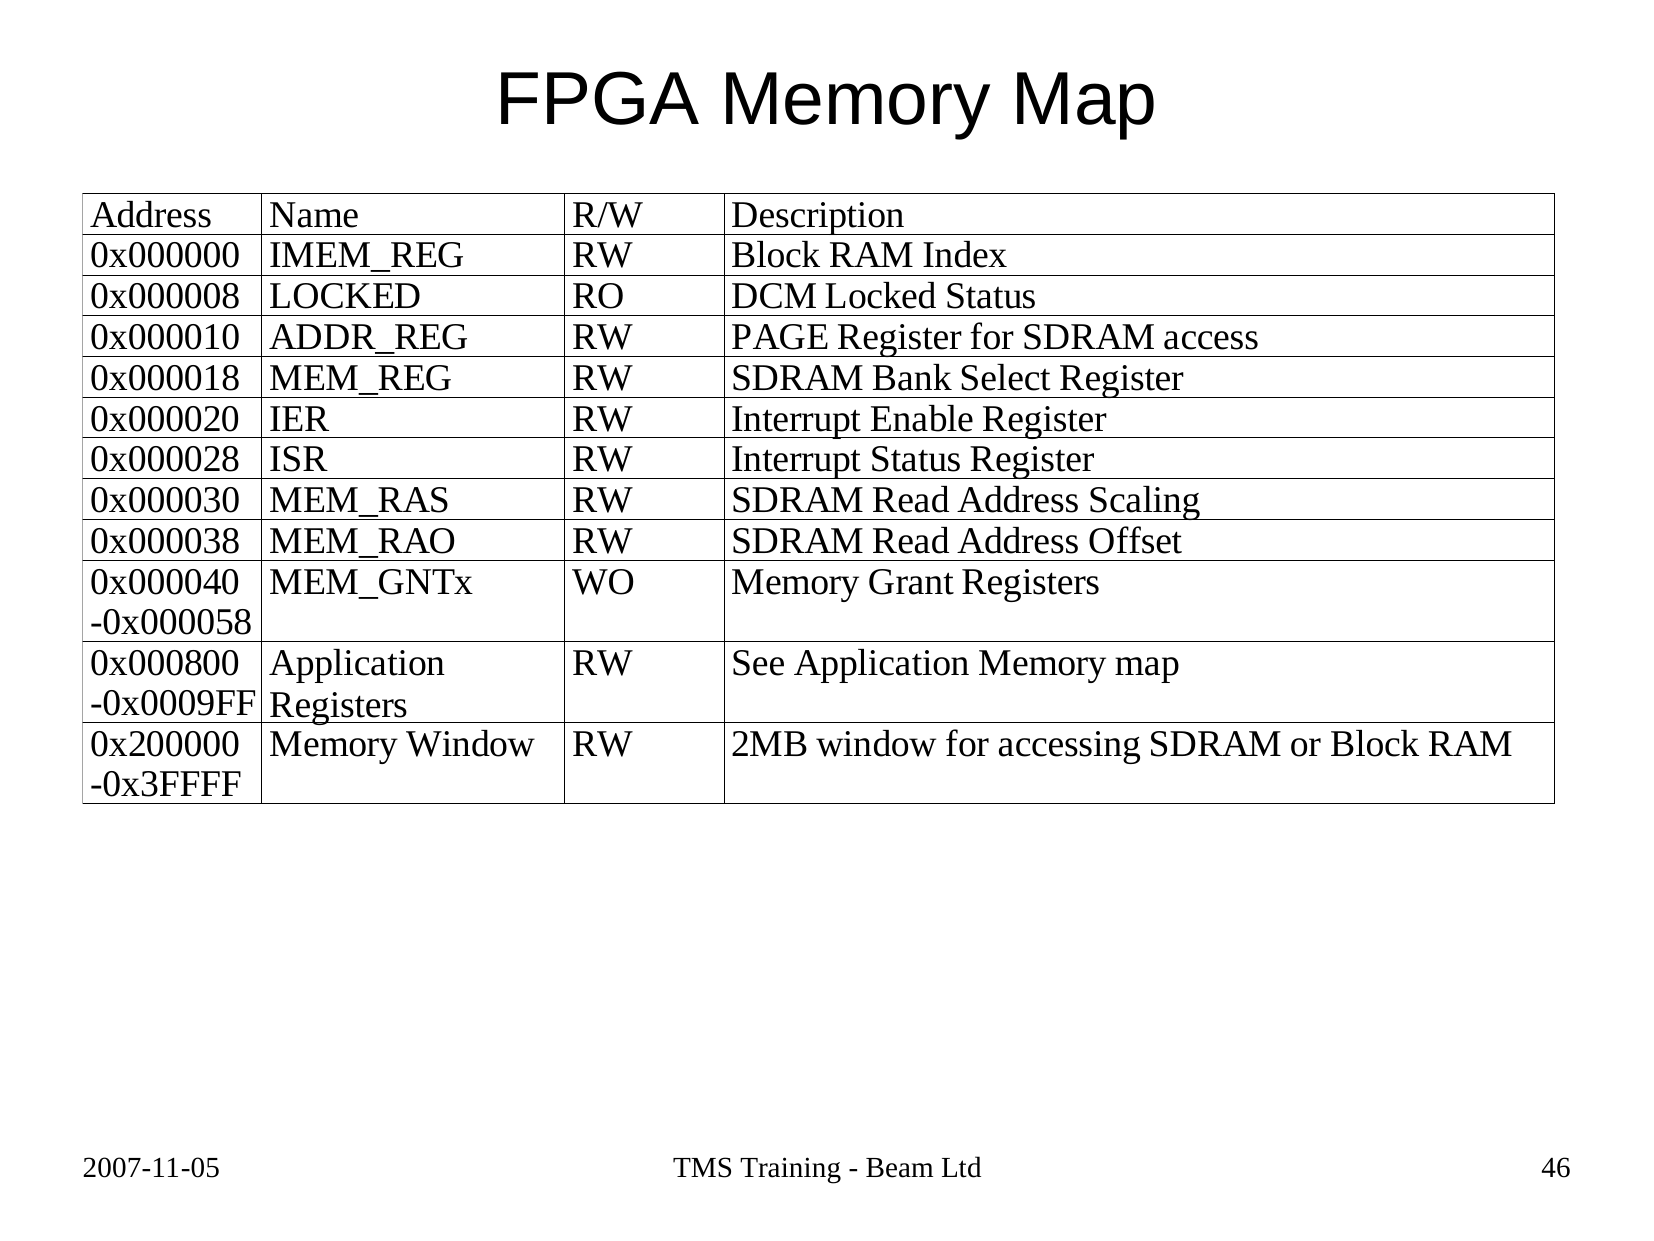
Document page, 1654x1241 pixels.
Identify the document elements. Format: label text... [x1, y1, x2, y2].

title FPGA Memory Map [82, 49, 1571, 148]
chart [82, 177, 1570, 1121]
